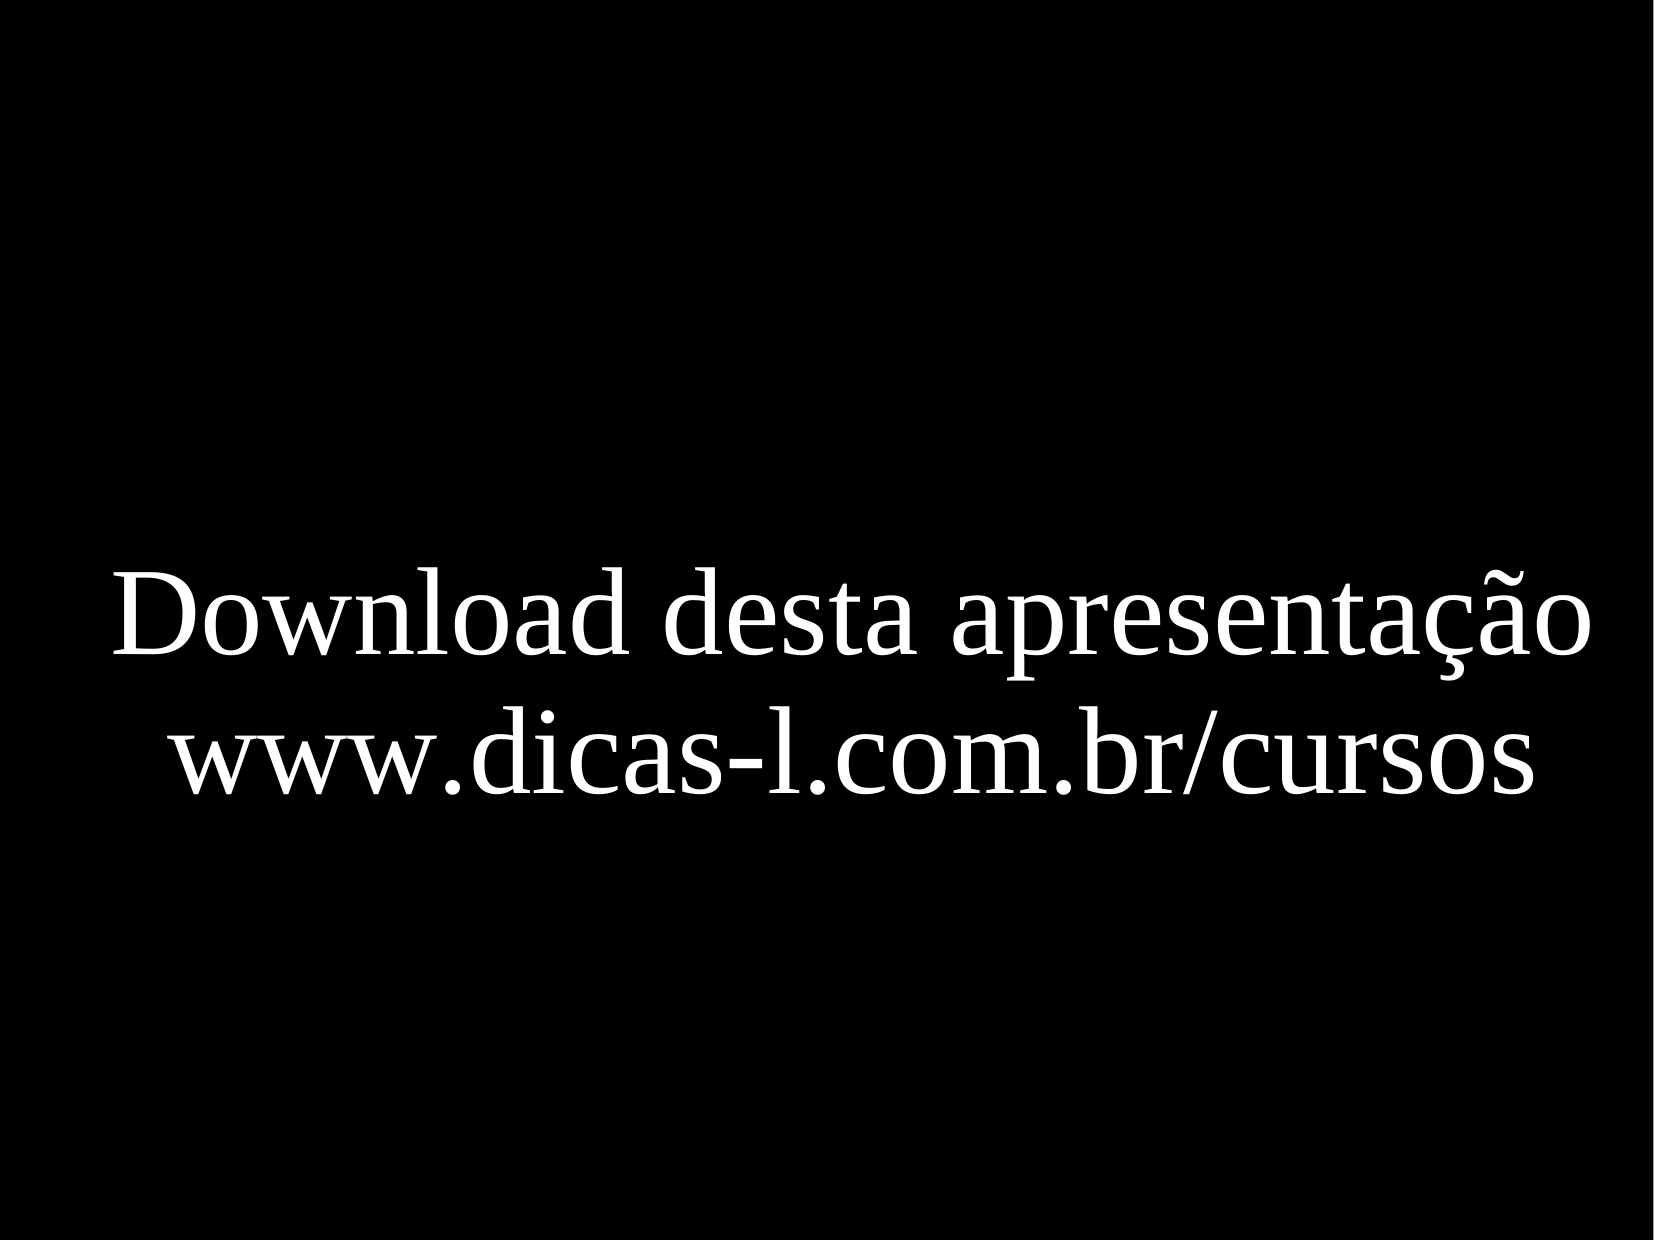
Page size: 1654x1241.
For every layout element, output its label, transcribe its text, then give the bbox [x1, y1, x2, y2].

text_box Download desta apresentação www.dicas-l.com.br/cursos [110, 543, 1597, 821]
